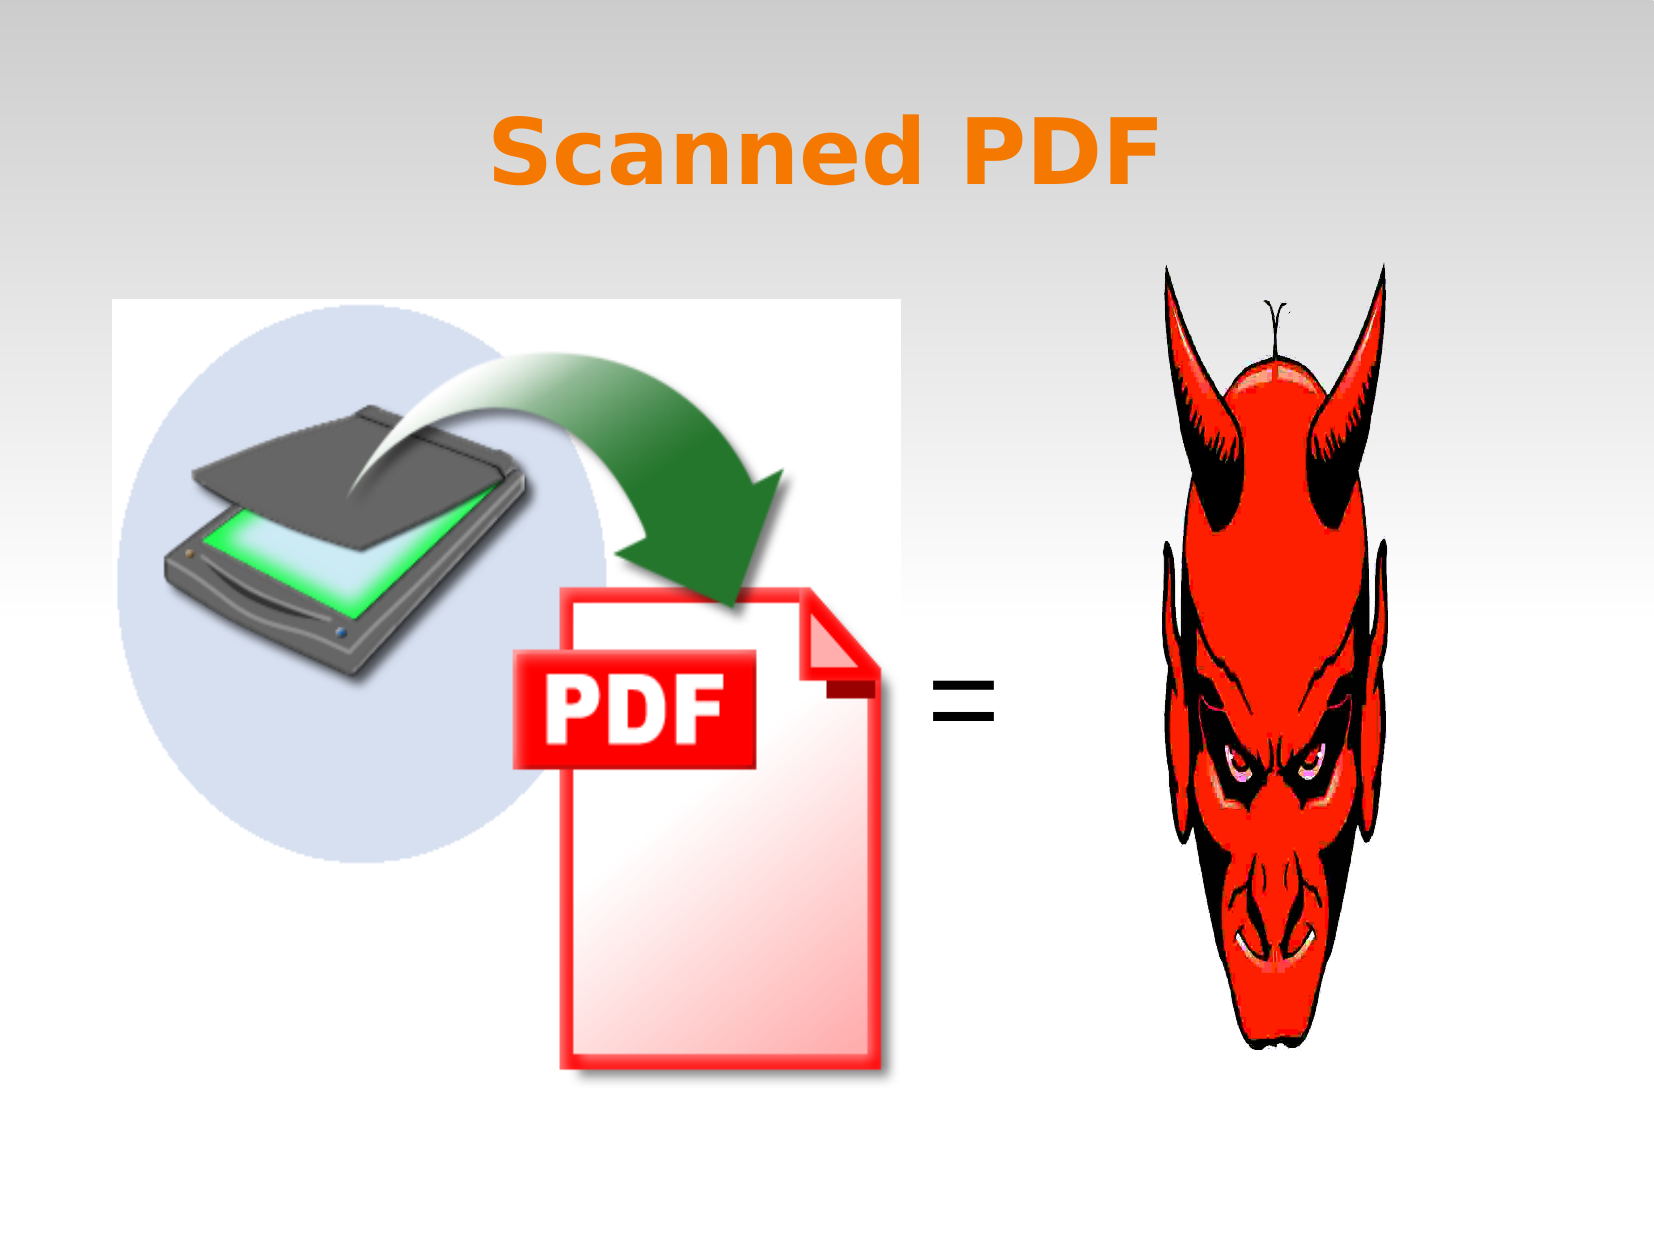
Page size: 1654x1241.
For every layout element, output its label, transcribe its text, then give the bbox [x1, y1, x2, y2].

picture [1162, 262, 1388, 1051]
text_box = [82, 297, 1571, 1102]
title Scanned PDF [82, 49, 1571, 257]
